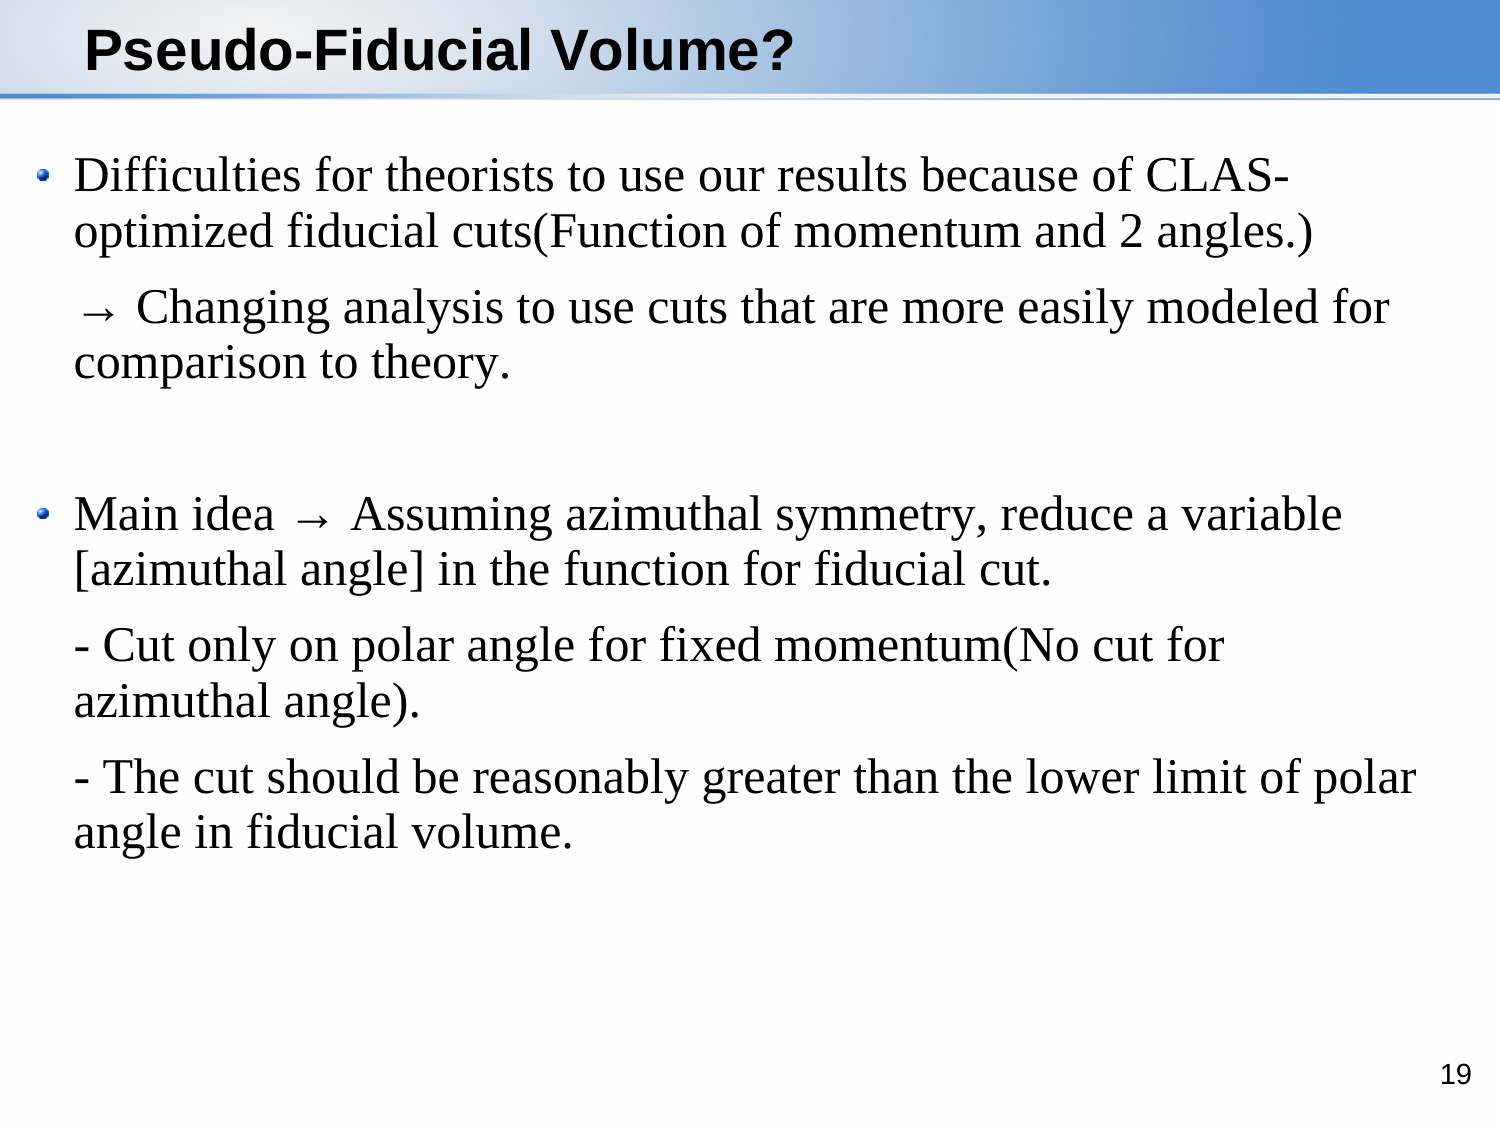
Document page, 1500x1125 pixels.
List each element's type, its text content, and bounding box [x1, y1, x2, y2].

picture [0, 0, 1500, 1125]
title Pseudo-Fiducial Volume? [49, 5, 1447, 101]
list Difficulties for theorists to use our results because of CLAS-optimized fiducial cuts(Function of momentum and 2 angles.) → Changing analysis to use cuts that are more easily modeled for comparison to theory. Main idea → Assuming azimuthal symmetry, reduce a variable [azimuthal angle] in the function for fiducial cut. - Cut only on polar angle for fixed momentum(No cut for azimuthal angle). - The cut should be reasonably greater than the lower limit of polar angle in fiducial volume. [37, 147, 1426, 942]
